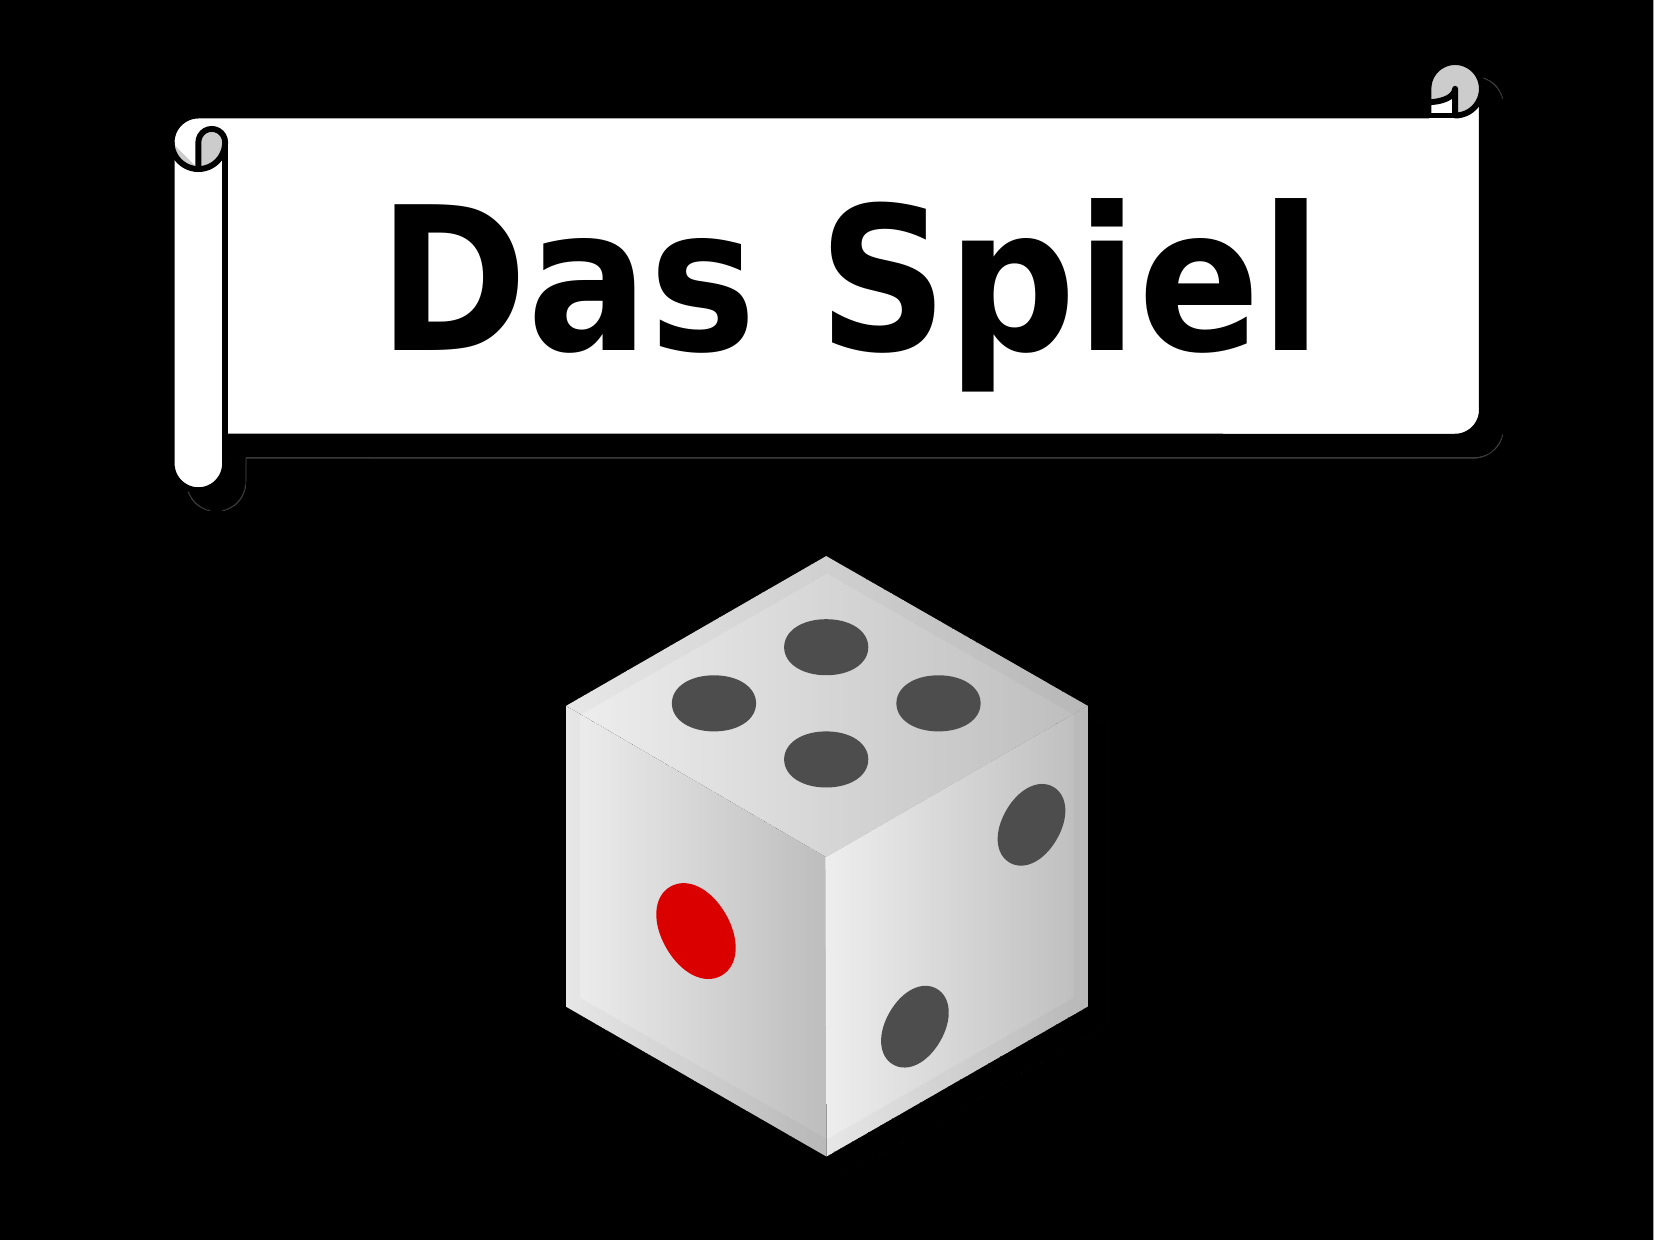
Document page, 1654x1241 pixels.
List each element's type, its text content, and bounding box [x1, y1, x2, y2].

text_box [171, 62, 1482, 491]
text_box Das Spiel [245, 156, 1456, 405]
picture [501, 531, 1152, 1182]
